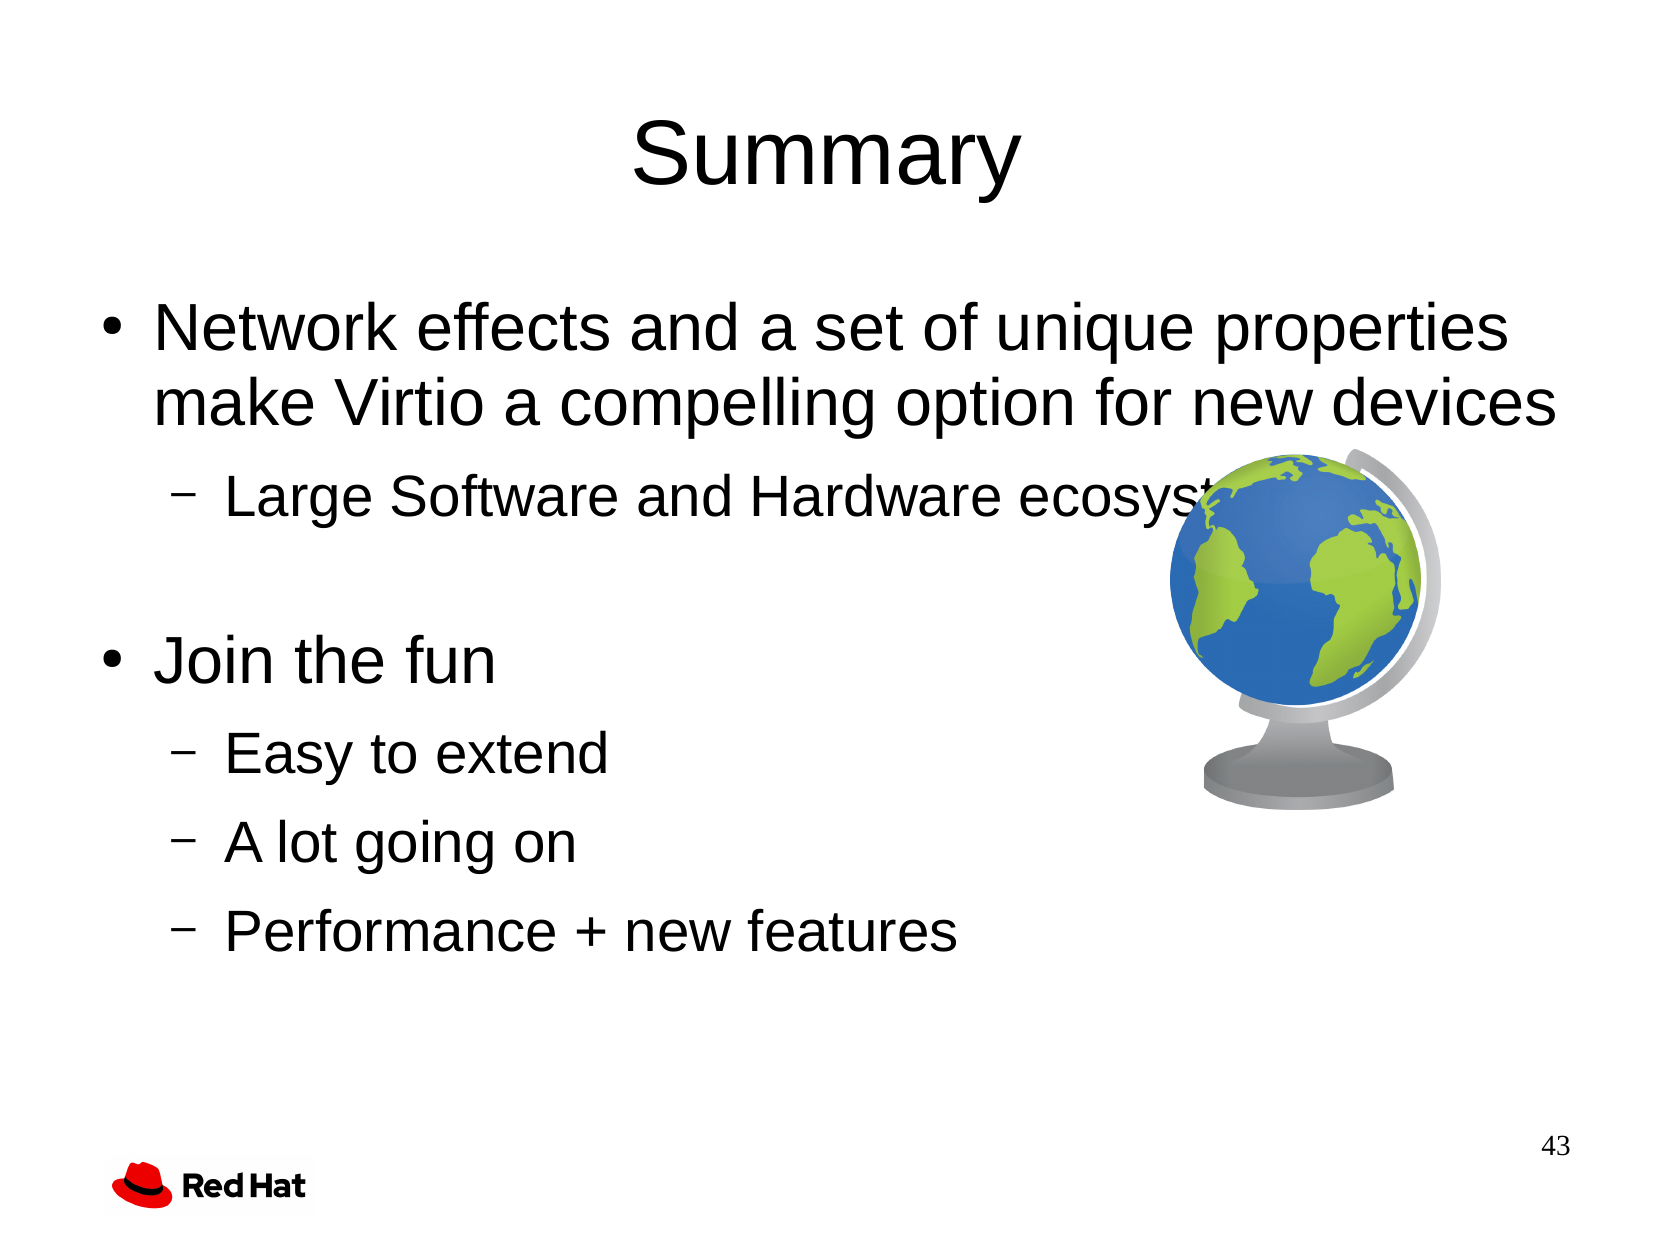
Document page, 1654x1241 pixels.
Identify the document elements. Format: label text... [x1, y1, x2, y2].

title Summary [82, 49, 1571, 257]
picture [105, 1154, 314, 1216]
list Network effects and a set of unique properties make Virtio a compelling option for new devices Large Software and Hardware ecosystem Join the fun Easy to extend A lot going on Performance + new features [82, 290, 1571, 1010]
picture [1170, 449, 1441, 810]
